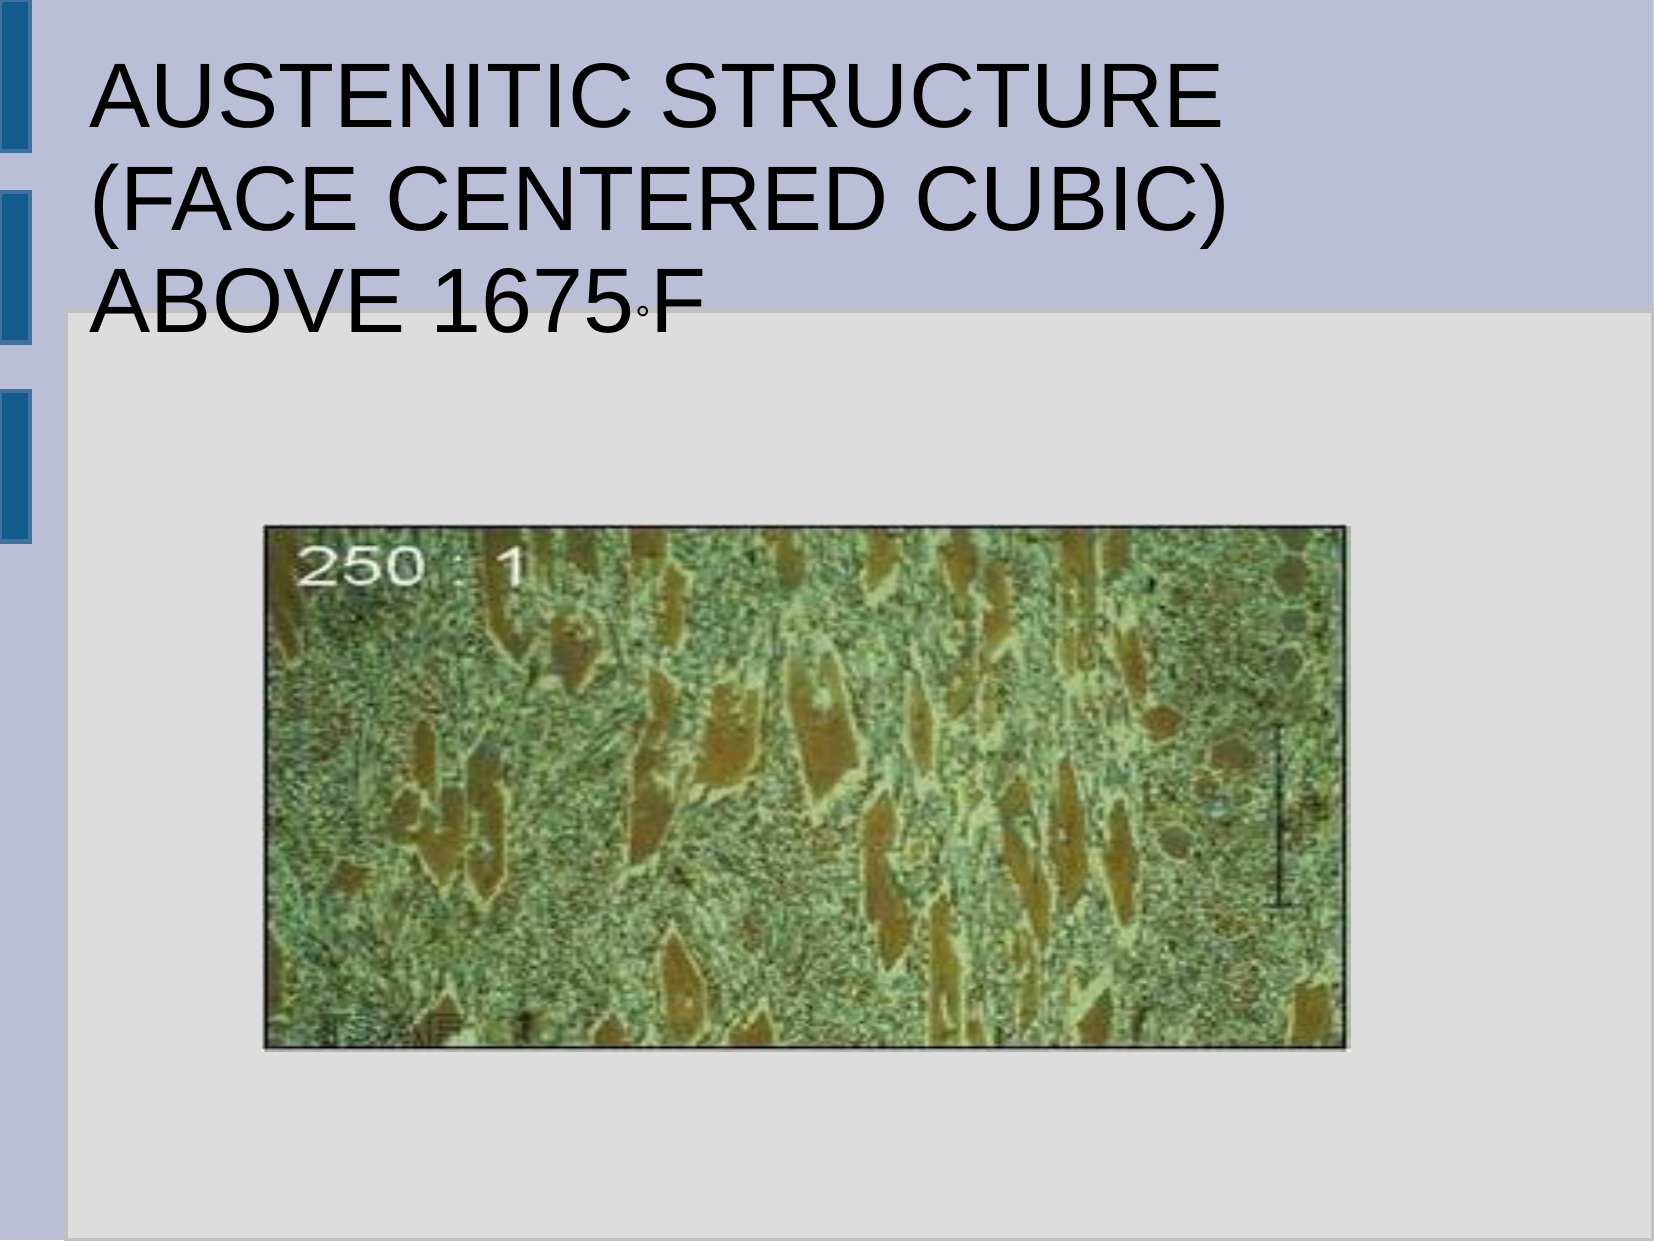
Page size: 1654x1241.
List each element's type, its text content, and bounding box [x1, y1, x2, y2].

picture [262, 525, 1351, 1052]
text_box AUSTENITIC STRUCTURE (FACE CENTERED CUBIC) ABOVE 1675°F [75, 37, 1613, 360]
